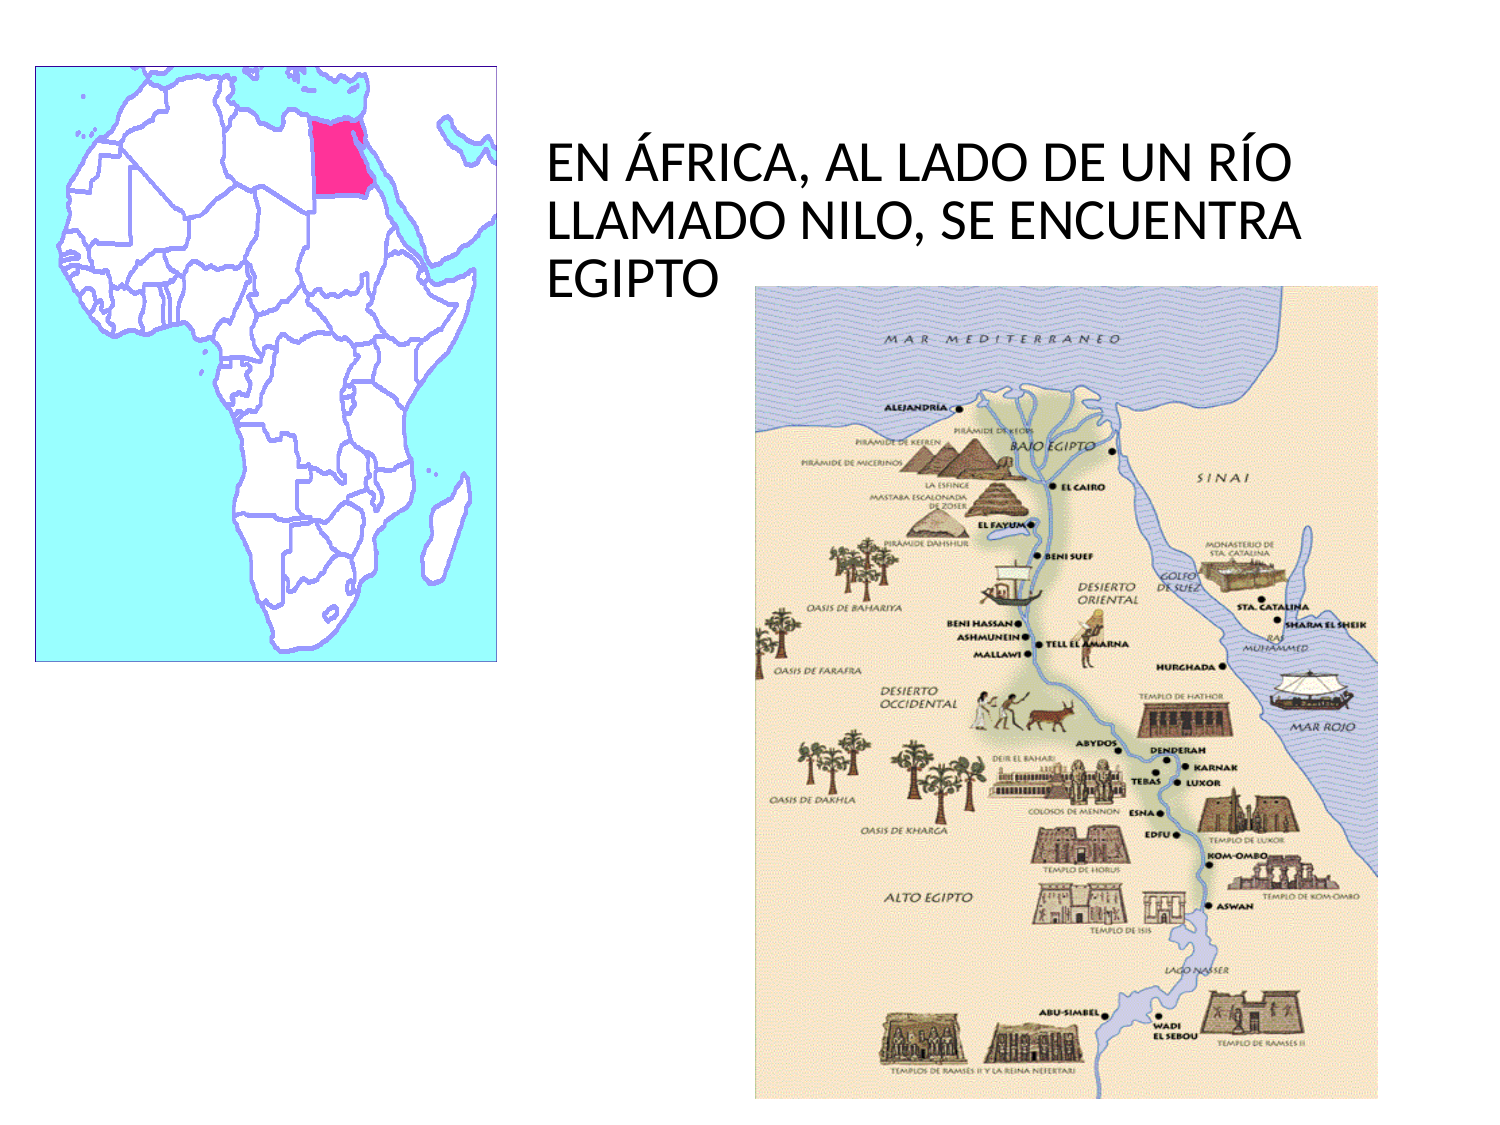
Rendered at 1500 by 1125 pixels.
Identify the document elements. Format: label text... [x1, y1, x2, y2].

picture [35, 66, 497, 662]
text_box EN ÁFRICA, AL LADO DE UN RÍO LLAMADO NILO, SE ENCUENTRA EGIPTO [531, 129, 1323, 359]
picture [755, 286, 1378, 1099]
